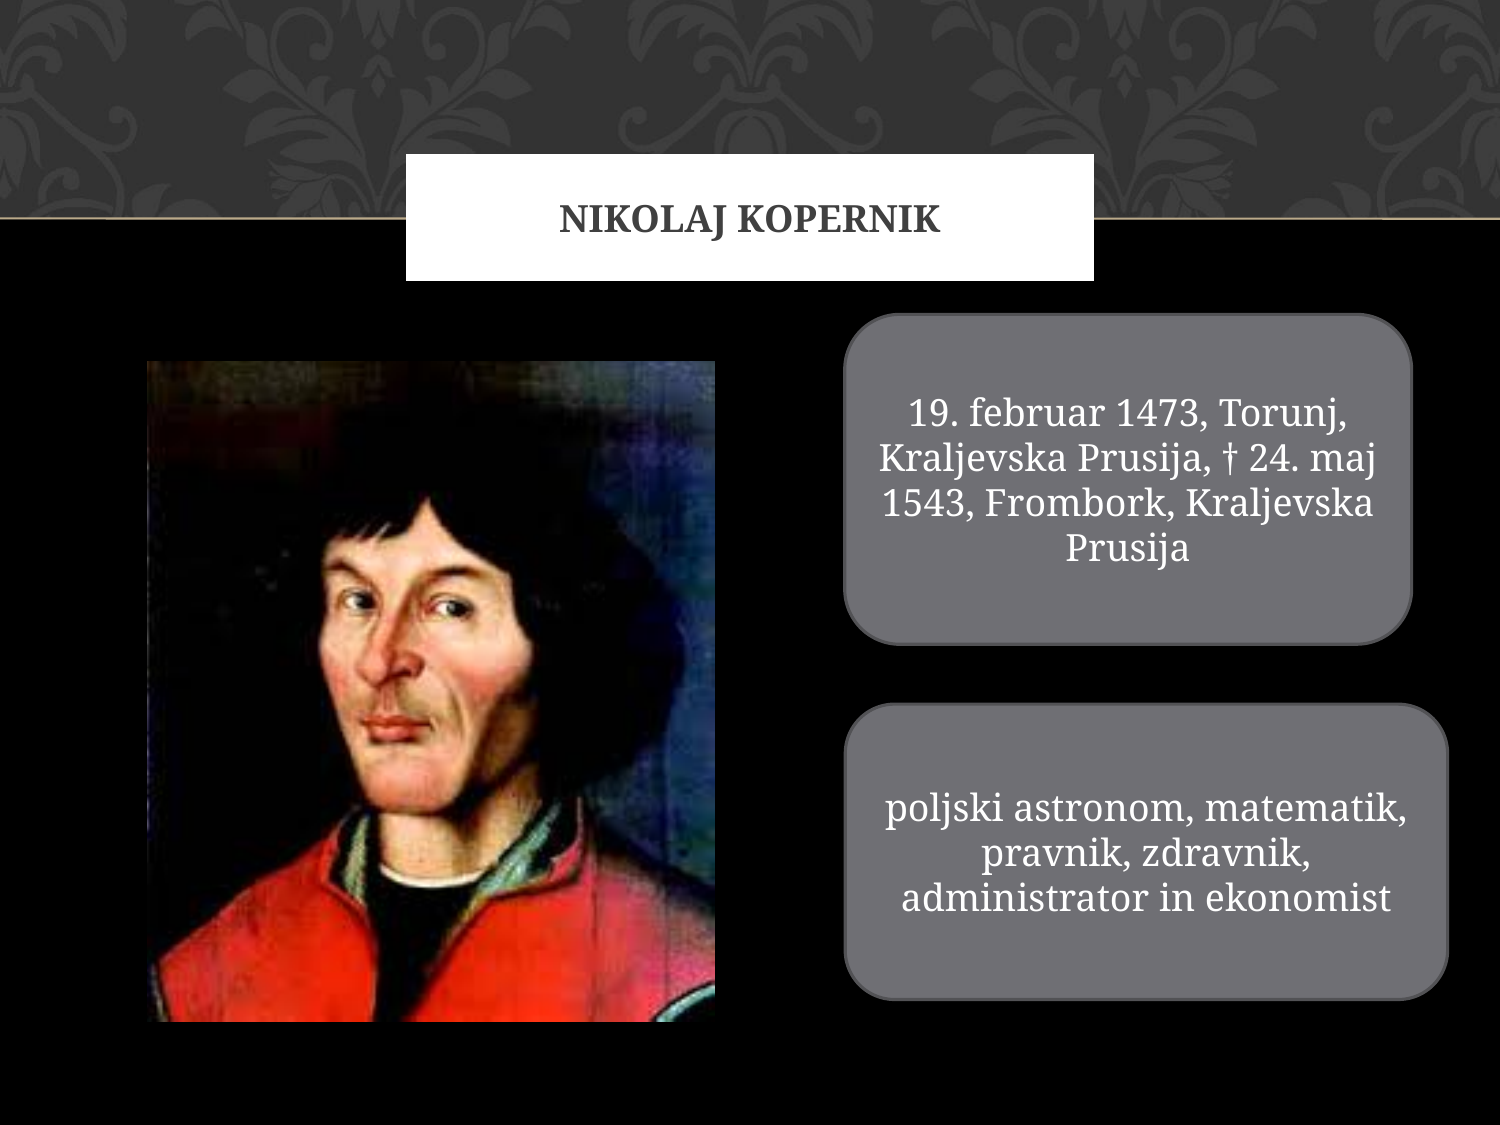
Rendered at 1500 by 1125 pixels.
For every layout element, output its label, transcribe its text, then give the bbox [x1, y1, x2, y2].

picture [147, 361, 715, 1022]
title NIKOLAJ KOPERNIK [412, 159, 1088, 275]
text_box poljski astronom, matematik, pravnik, zdravnik, administrator in ekonomist [845, 704, 1448, 1000]
text_box 19. februar 1473, Torunj, Kraljevska Prusija, † 24. maj 1543, Frombork, Kraljevska Prusija [844, 314, 1412, 645]
picture [0, 0, 1500, 217]
